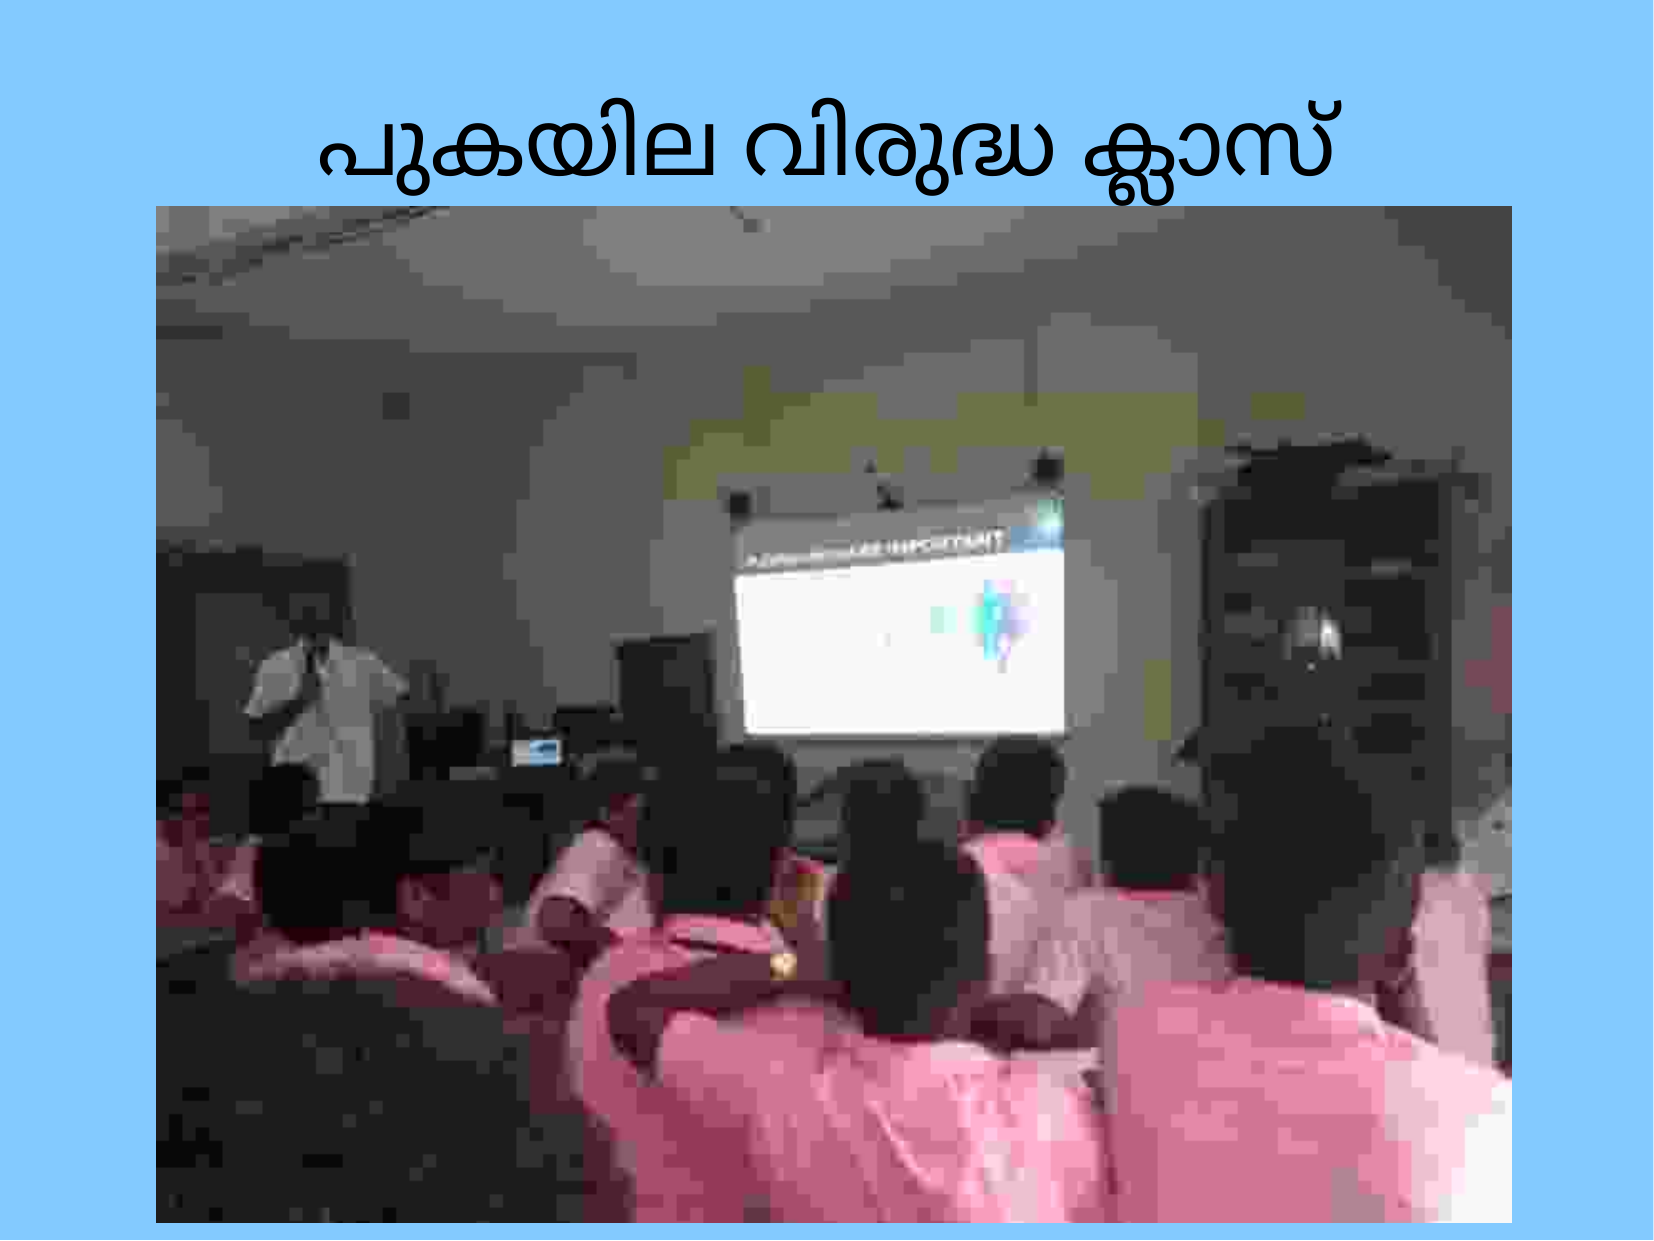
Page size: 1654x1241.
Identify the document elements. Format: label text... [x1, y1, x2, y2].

picture [156, 206, 1512, 1223]
title പുകയില വിരുദ്ധ ക്ലാസ് [82, 49, 1571, 257]
